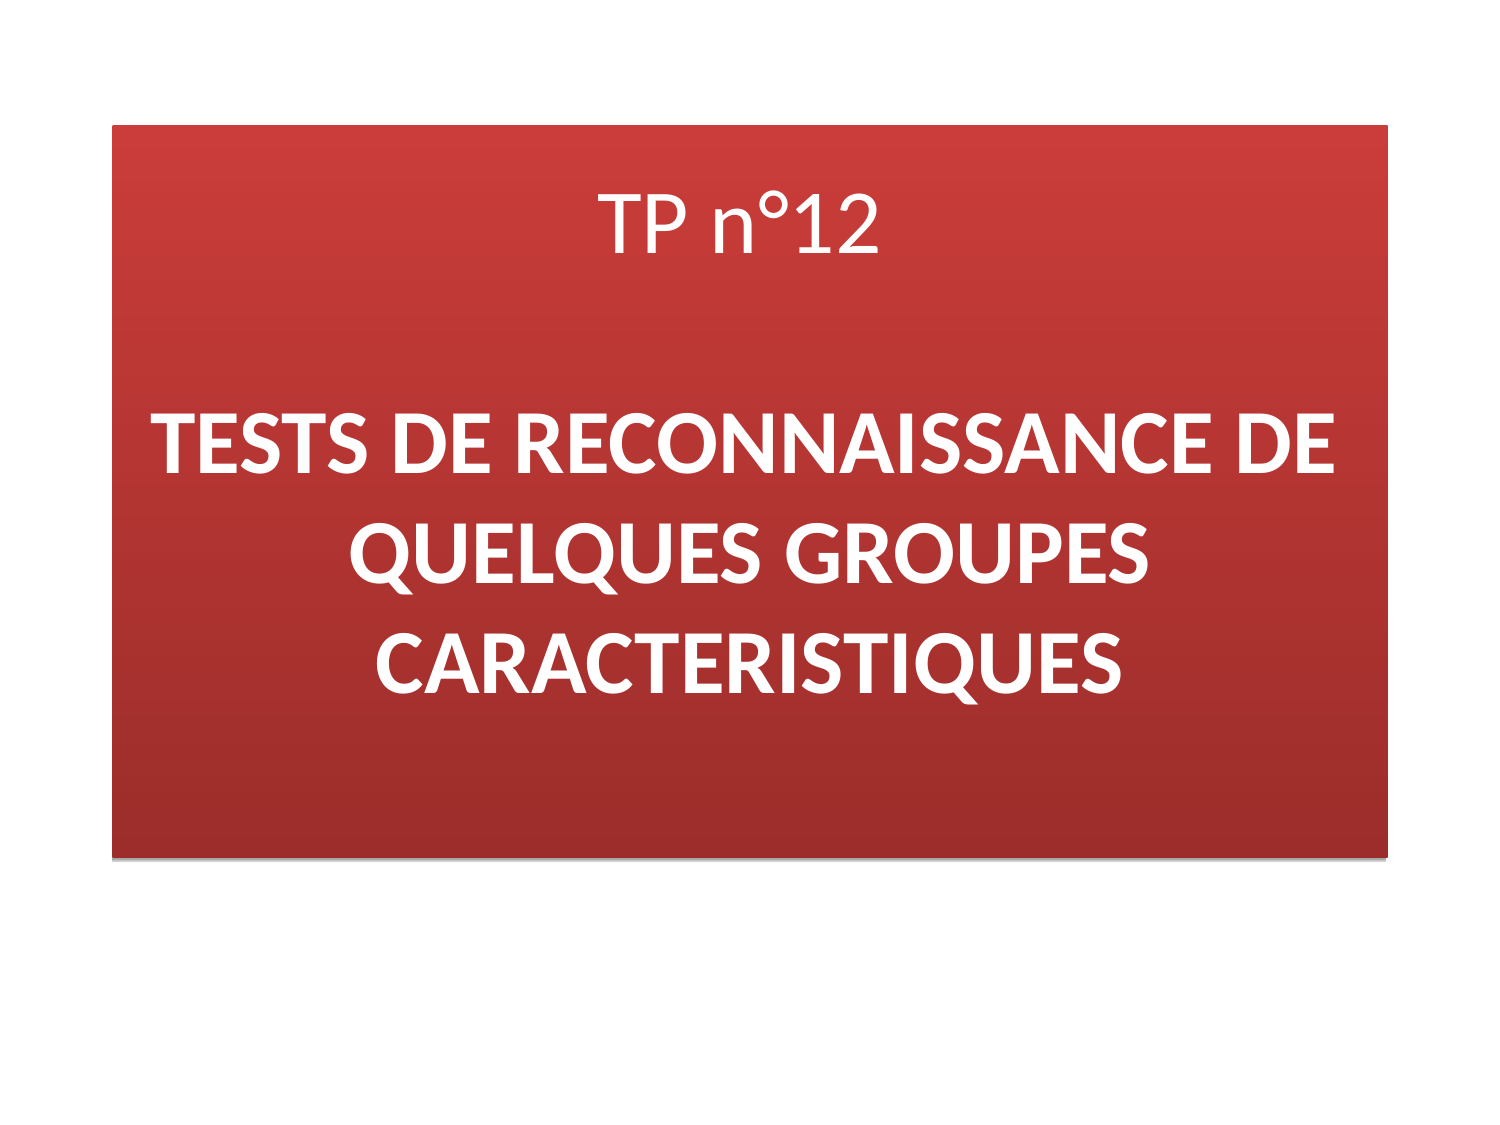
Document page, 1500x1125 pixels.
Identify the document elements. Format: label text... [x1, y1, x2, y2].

title TP n°12 TESTS DE RECONNAISSANCE DE QUELQUES GROUPES CARACTERISTIQUES [112, 125, 1388, 858]
